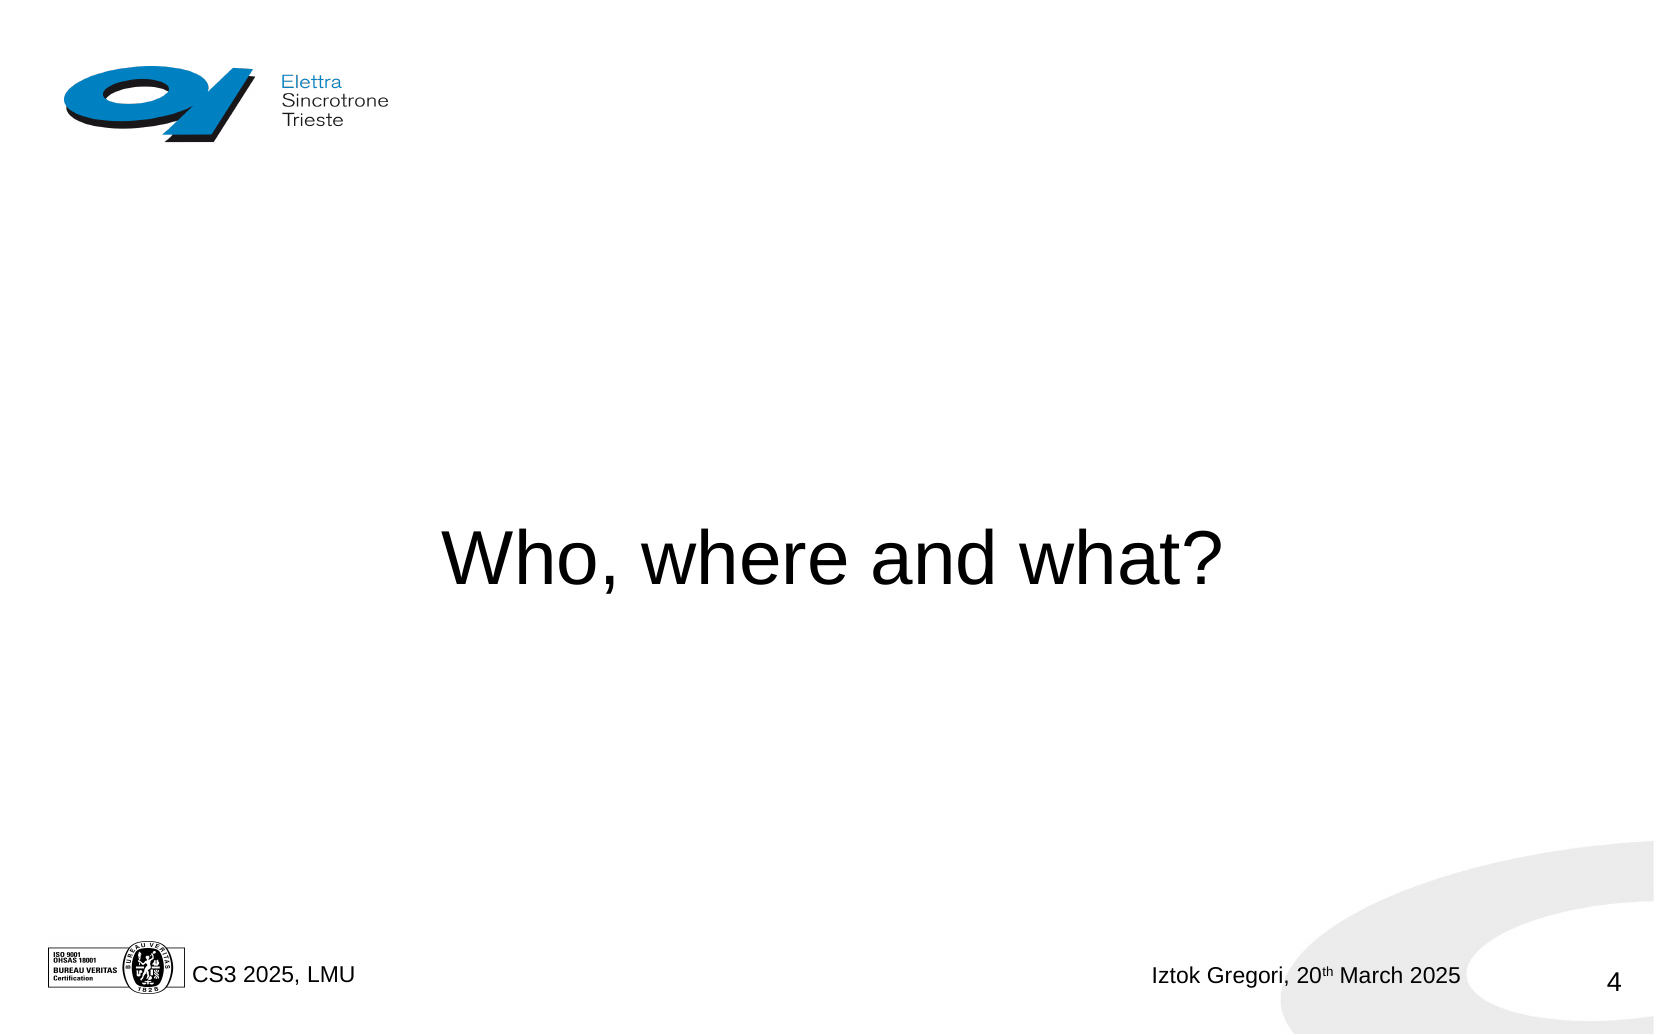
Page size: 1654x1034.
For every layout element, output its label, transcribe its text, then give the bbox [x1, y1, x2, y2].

text_box <number> [1606, 967, 1642, 1000]
picture [0, 5, 1654, 1034]
title Who, where and what? [129, 416, 1536, 701]
